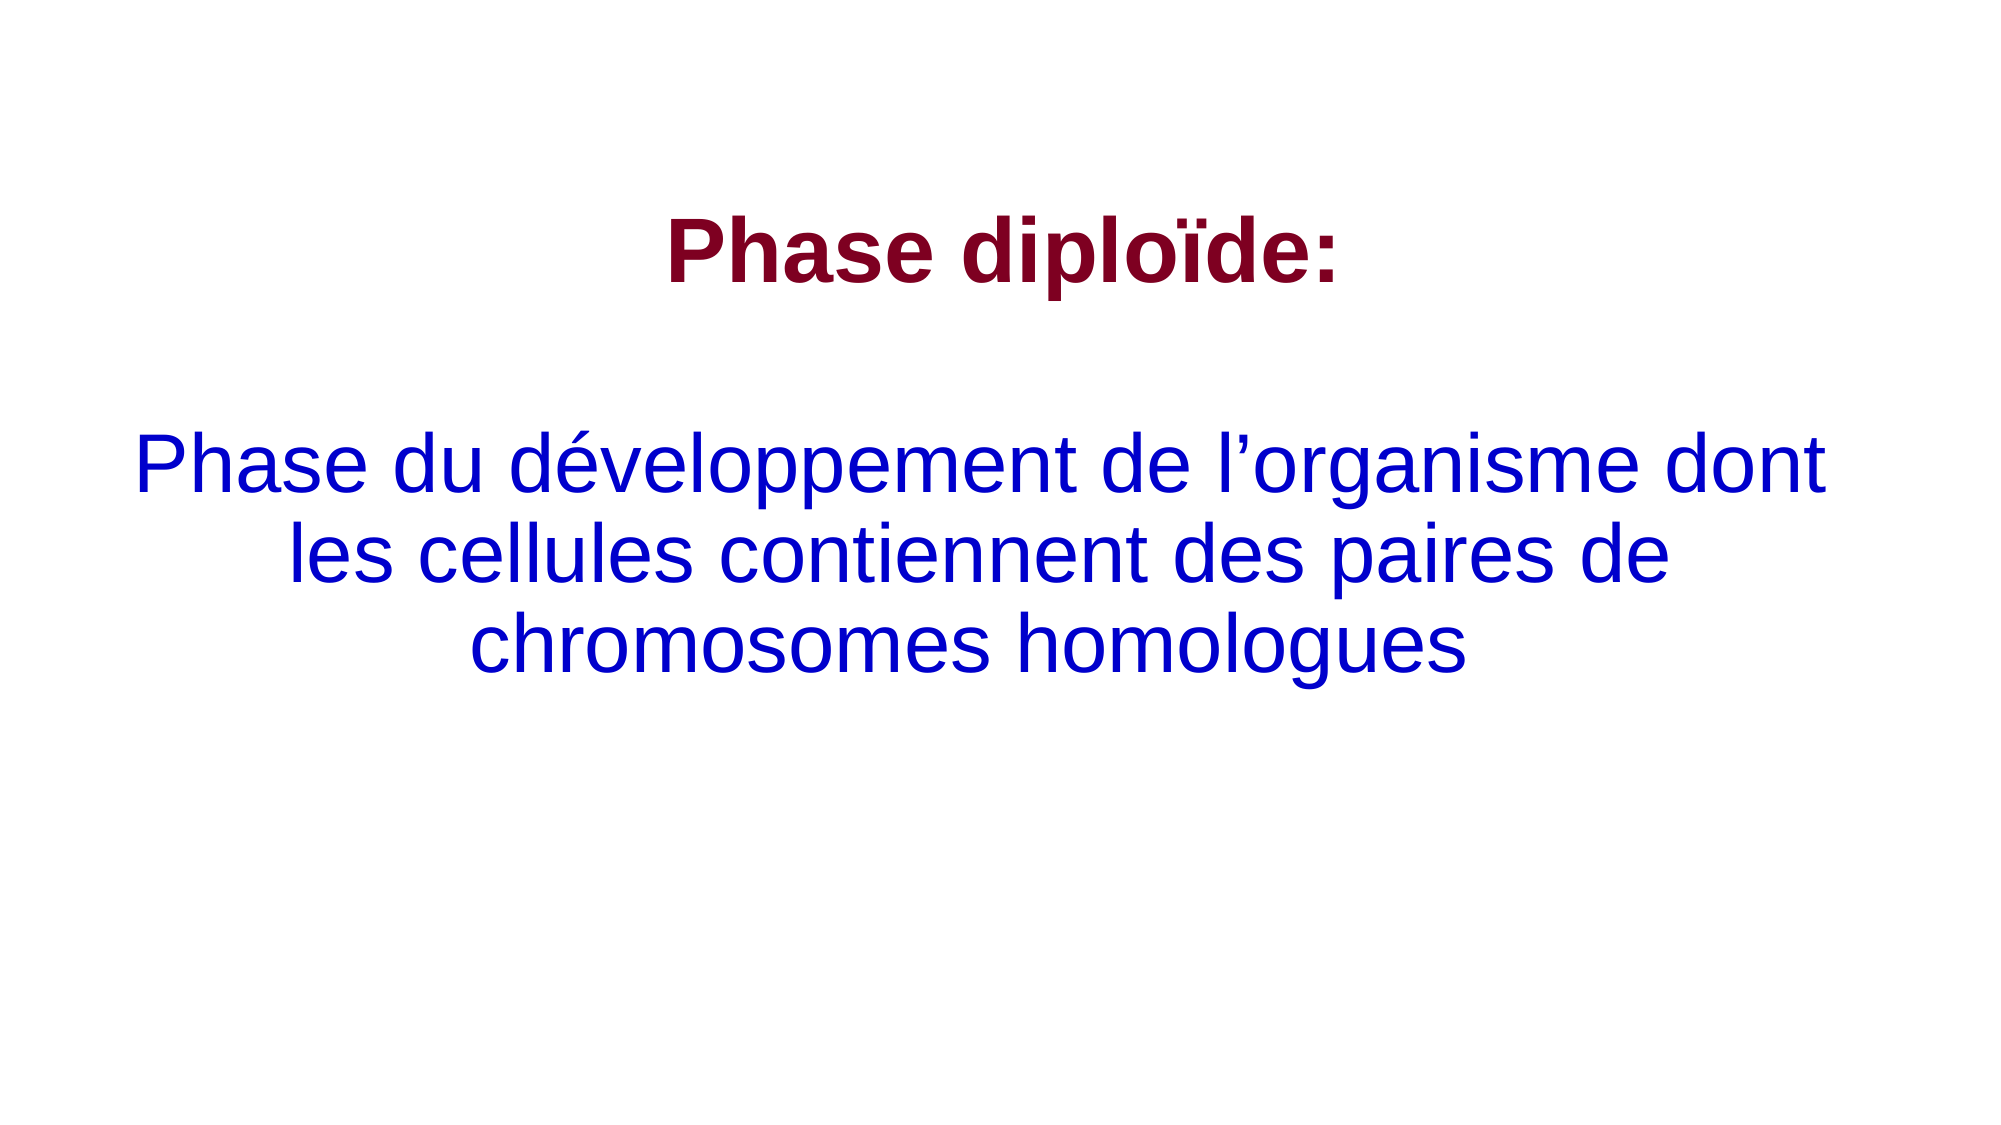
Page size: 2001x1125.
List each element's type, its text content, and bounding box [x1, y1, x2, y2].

list Phase du développement de l’organisme dont les cellules contiennent des paires de chromosomes homologues [118, 413, 1844, 803]
title Phase diploïde: [141, 196, 1867, 414]
